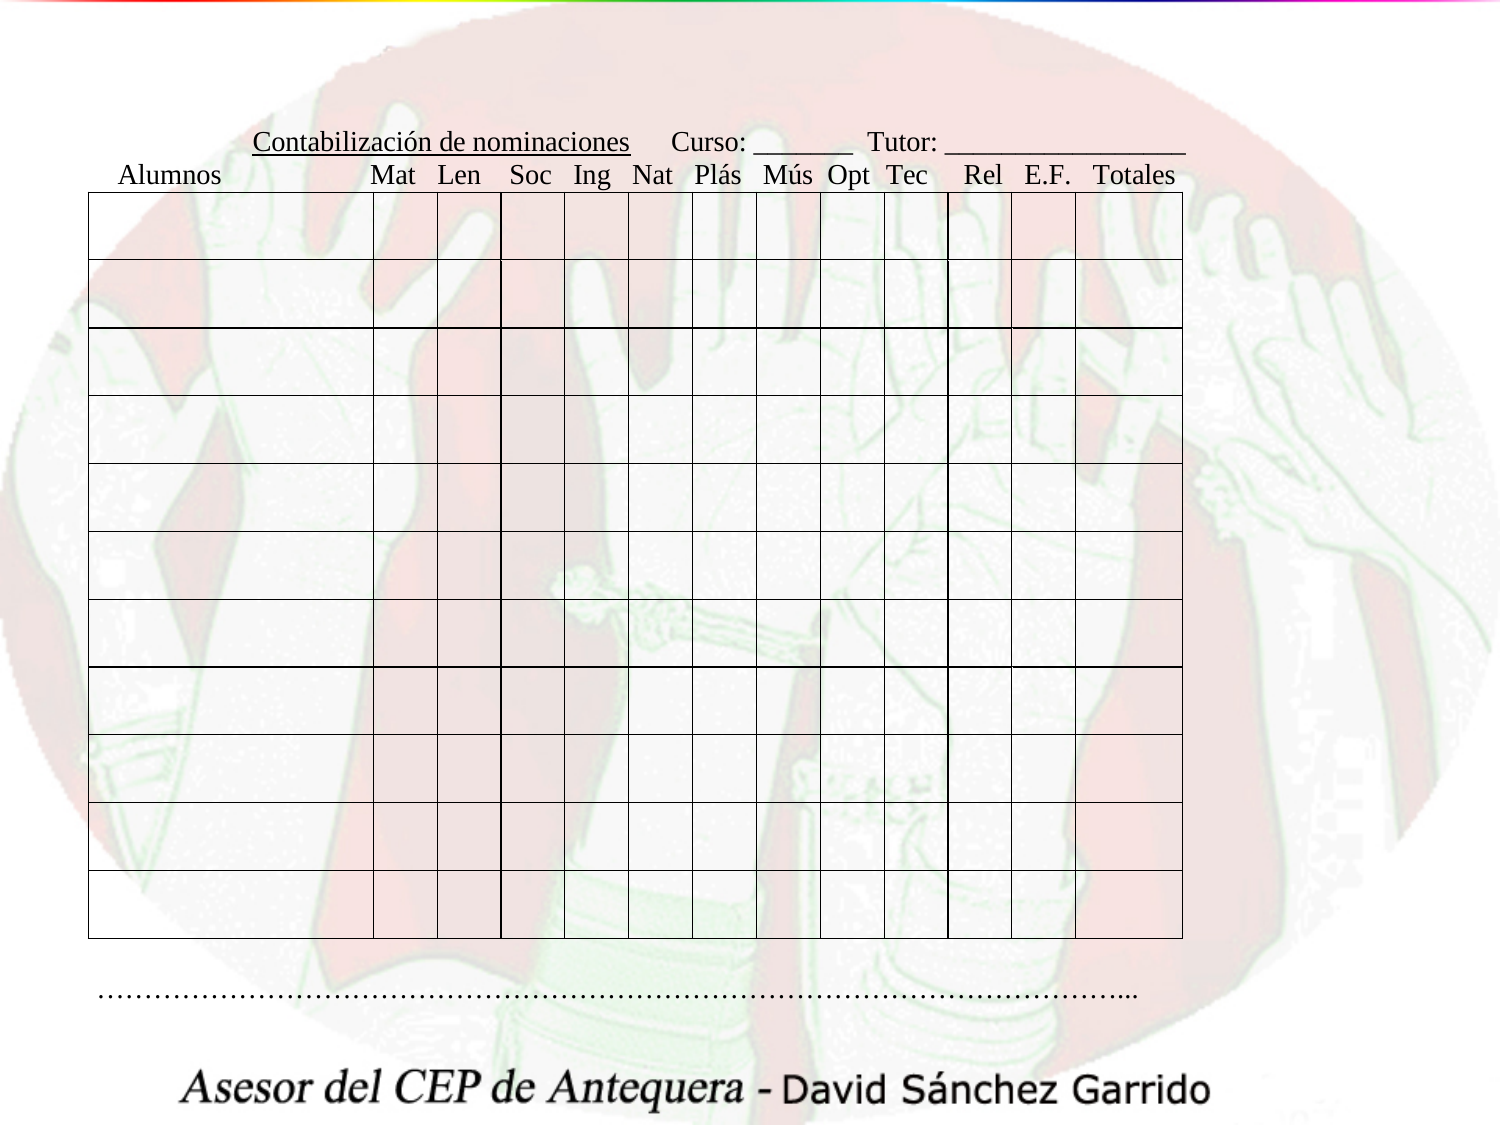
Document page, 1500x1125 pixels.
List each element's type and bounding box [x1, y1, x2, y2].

picture [0, 0, 1500, 1125]
chart [87, 125, 1353, 1038]
